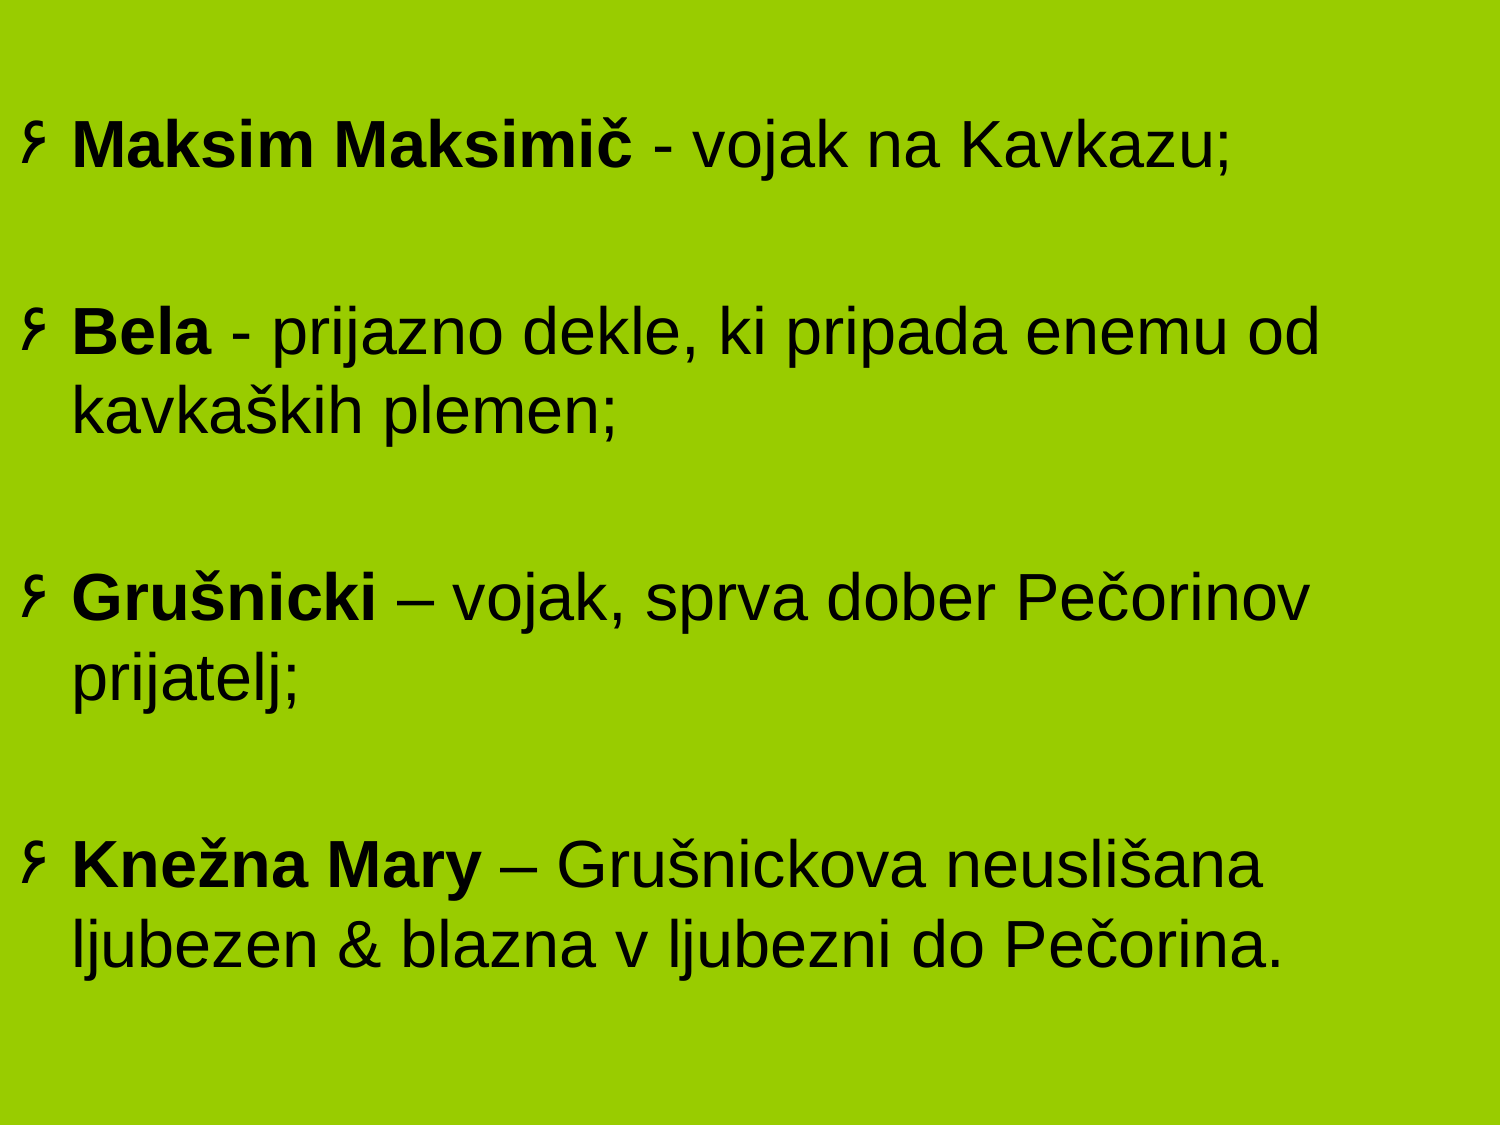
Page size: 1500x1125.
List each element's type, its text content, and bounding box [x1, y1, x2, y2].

list Maksim Maksimič - vojak na Kavkazu; Bela - prijazno dekle, ki pripada enemu od kavkaških plemen; Grušnicki – vojak, sprva dober Pečorinov prijatelj; Knežna Mary – Grušnickova neuslišana ljubezen & blazna v ljubezni do Pečorina. [0, 0, 1500, 1125]
